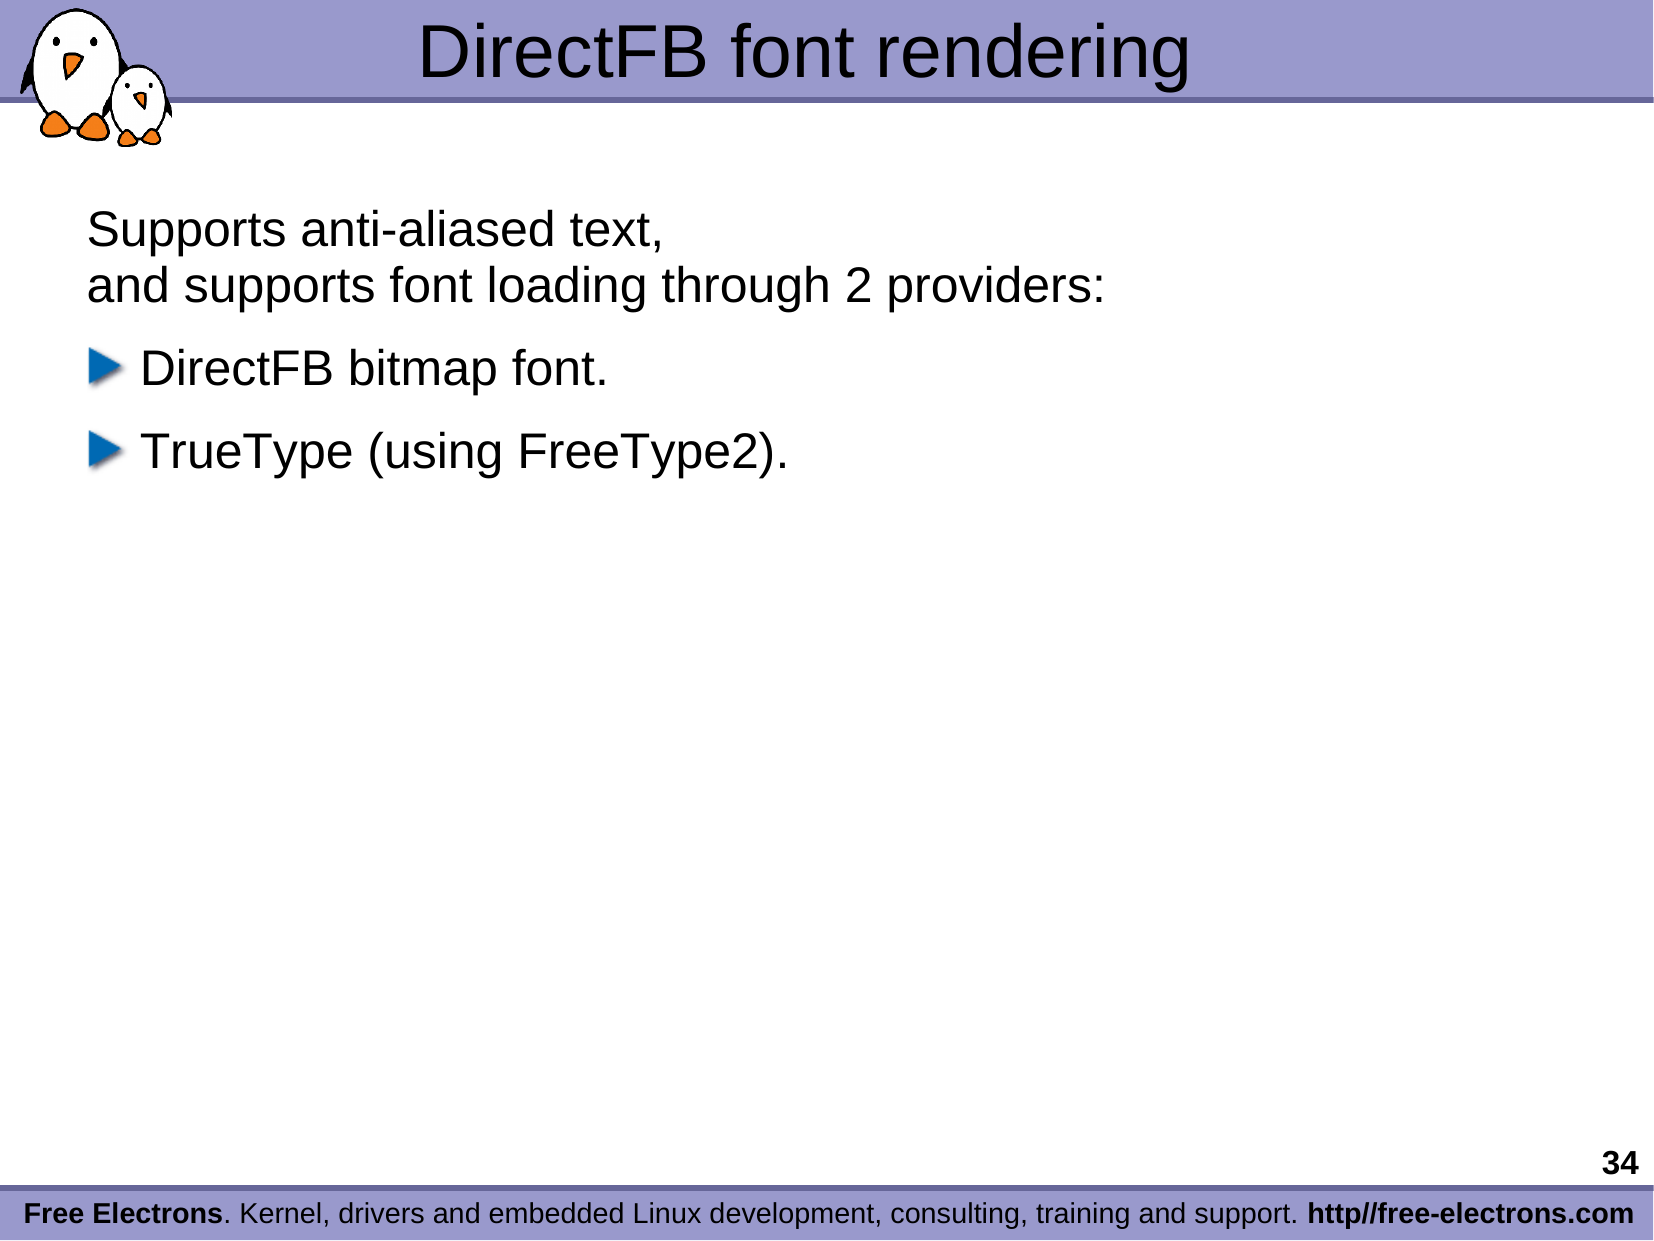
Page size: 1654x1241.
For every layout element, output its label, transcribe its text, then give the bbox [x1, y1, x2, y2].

list Supports anti-aliased text, and supports font loading through 2 providers: DirectFB bitmap font. TrueType (using FreeType2). [68, 201, 1592, 1118]
title DirectFB font rendering [60, 0, 1551, 103]
picture [20, 8, 172, 147]
